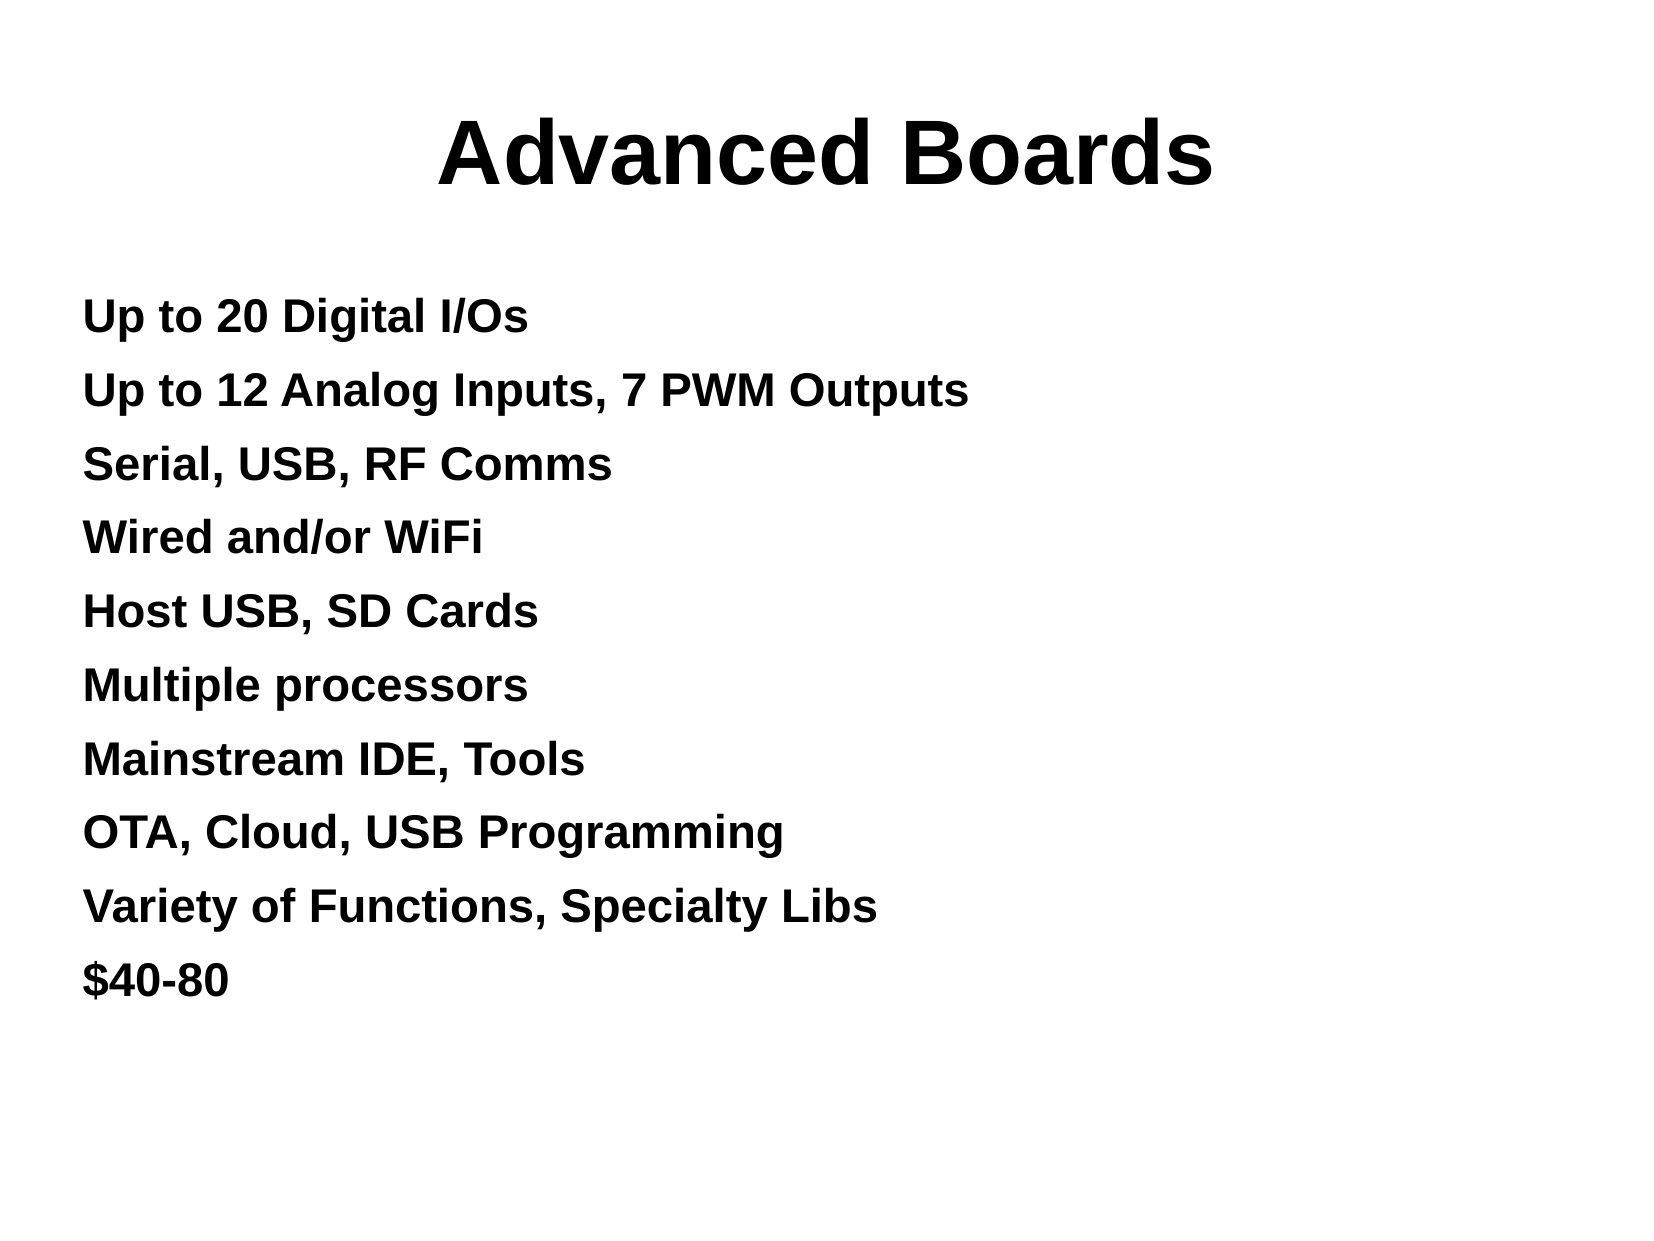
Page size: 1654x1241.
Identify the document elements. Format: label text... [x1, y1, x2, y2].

title Advanced Boards [82, 49, 1571, 257]
list Up to 20 Digital I/Os Up to 12 Analog Inputs, 7 PWM Outputs Serial, USB, RF Comms Wired and/or WiFi Host USB, SD Cards Multiple processors Mainstream IDE, Tools OTA, Cloud, USB Programming Variety of Functions, Specialty Libs $40-80 [82, 290, 1571, 1010]
